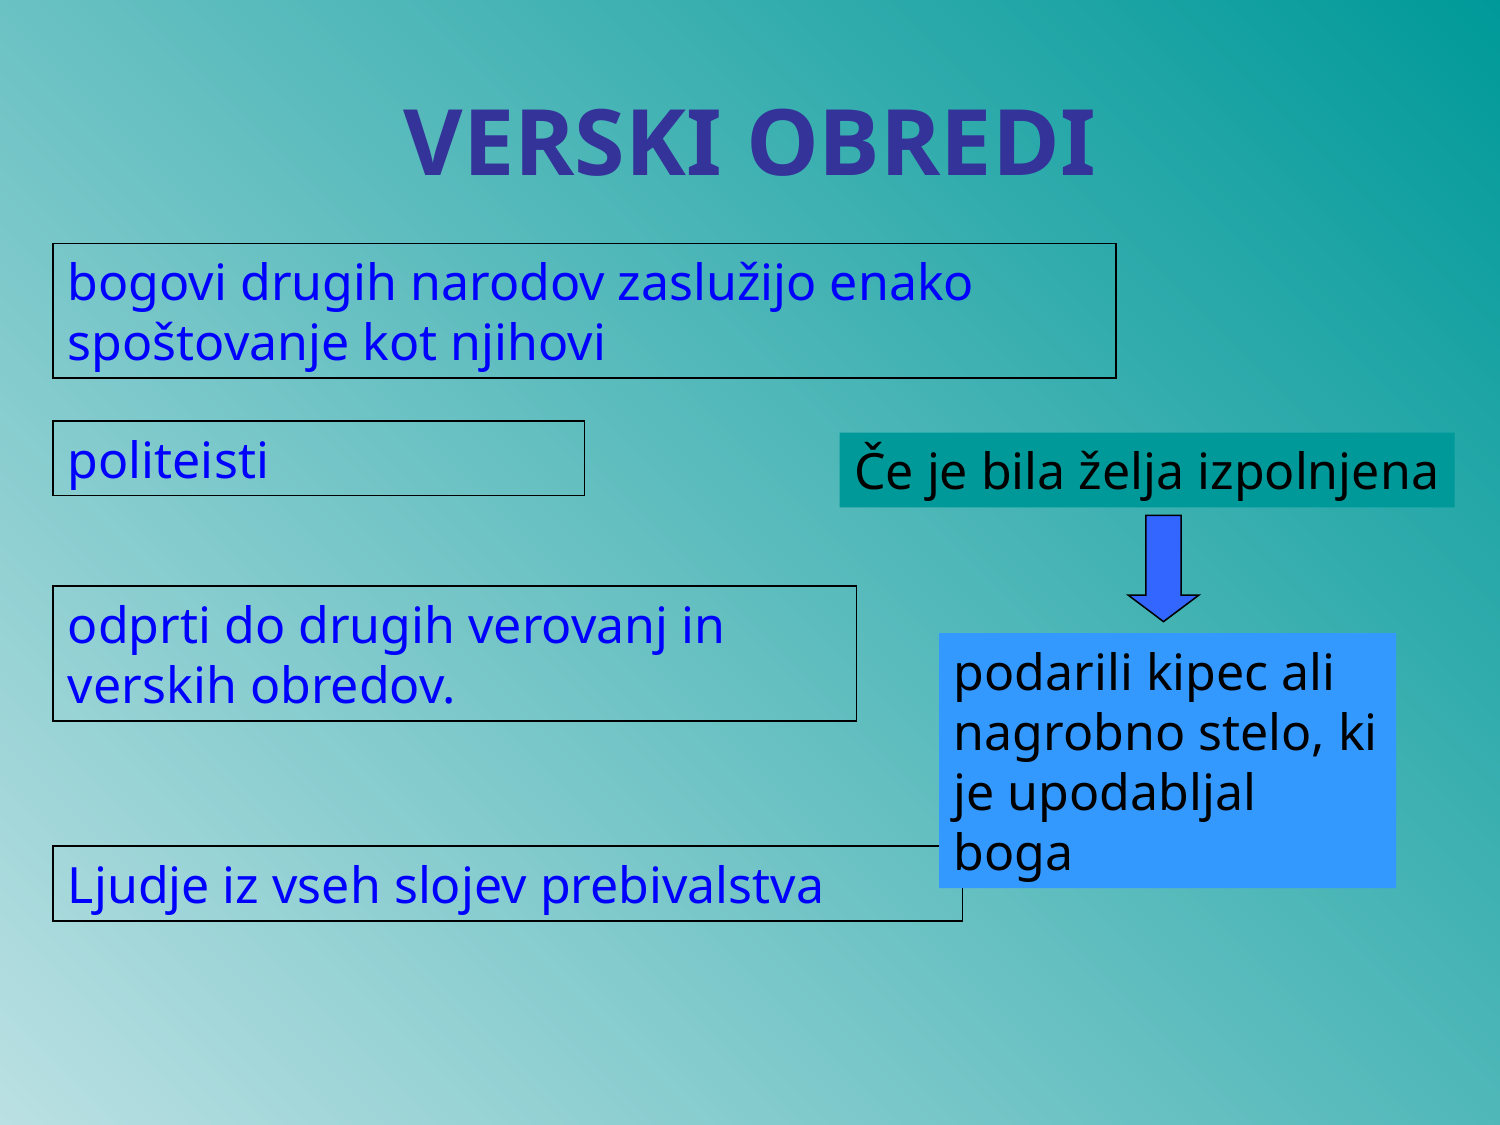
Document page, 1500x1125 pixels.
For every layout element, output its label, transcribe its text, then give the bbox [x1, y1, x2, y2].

title VERSKI OBREDI [75, 45, 1425, 233]
text_box politeisti [53, 420, 585, 496]
text_box [1128, 515, 1199, 622]
text_box Če je bila želja izpolnjena [839, 432, 1455, 508]
text_box Ljudje iz vseh slojev prebivalstva [53, 846, 963, 921]
text_box odprti do drugih verovanj in verskih obredov. [53, 586, 857, 721]
text_box bogovi drugih narodov zaslužijo enako spoštovanje kot njihovi [53, 243, 1117, 379]
text_box podarili kipec ali nagrobno stelo, ki je upodabljal boga [939, 633, 1397, 889]
